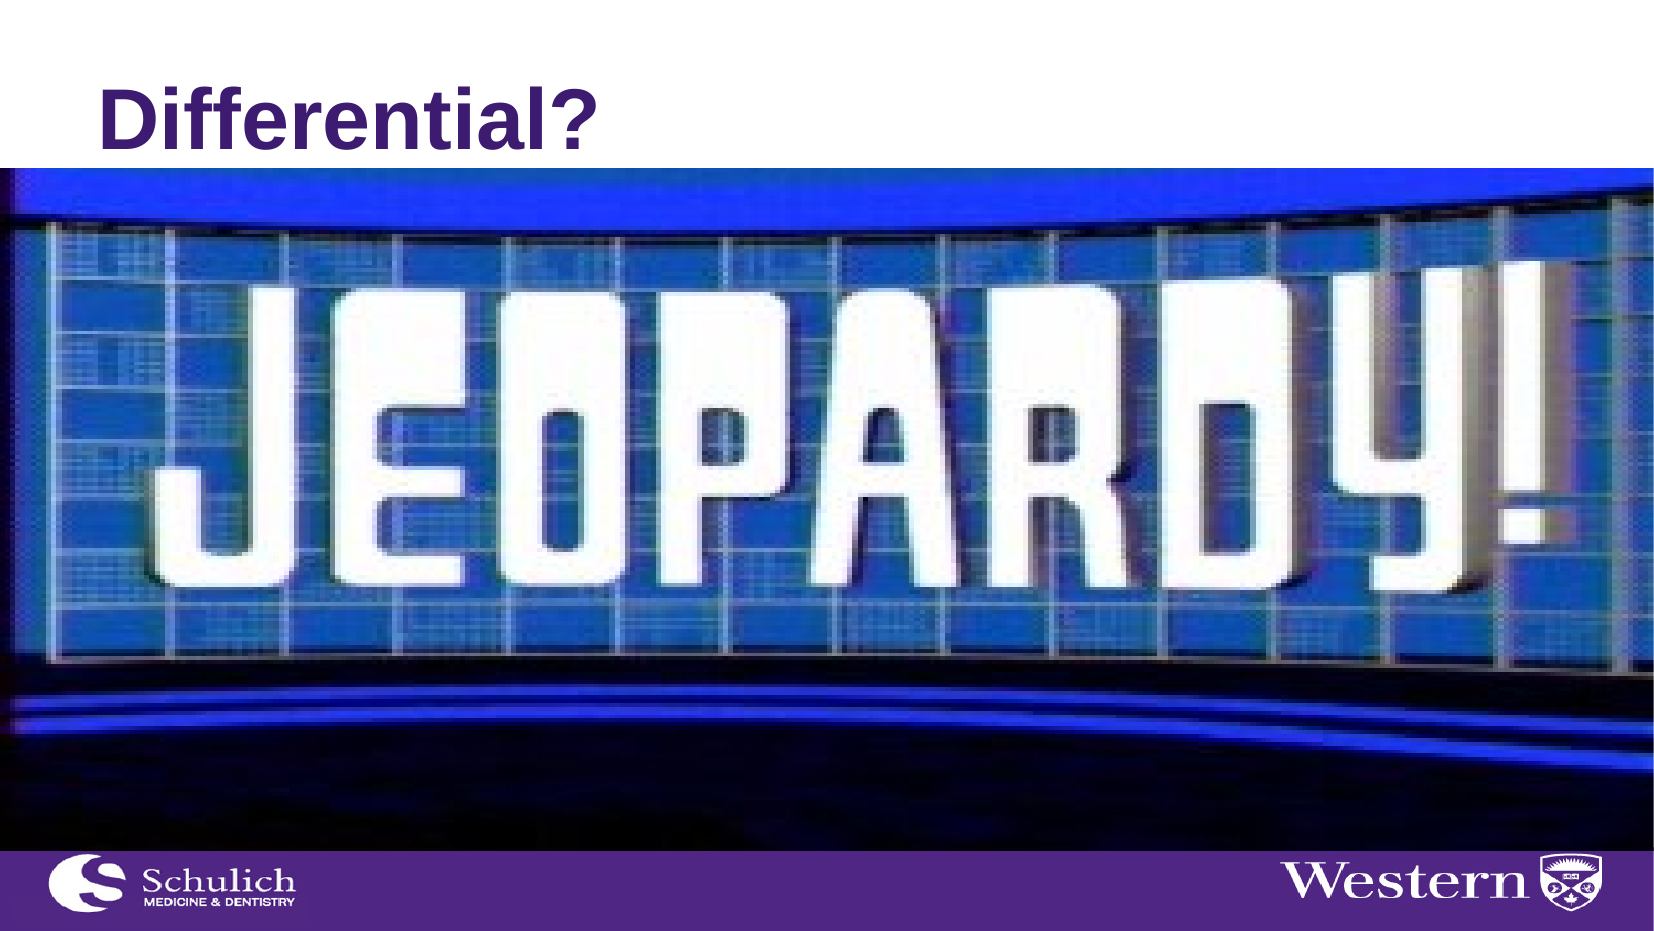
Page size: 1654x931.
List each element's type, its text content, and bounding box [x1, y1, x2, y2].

picture [0, 0, 1654, 168]
picture [0, 851, 1654, 931]
title Differential? [82, 37, 1571, 168]
text_box [0, 168, 1654, 851]
